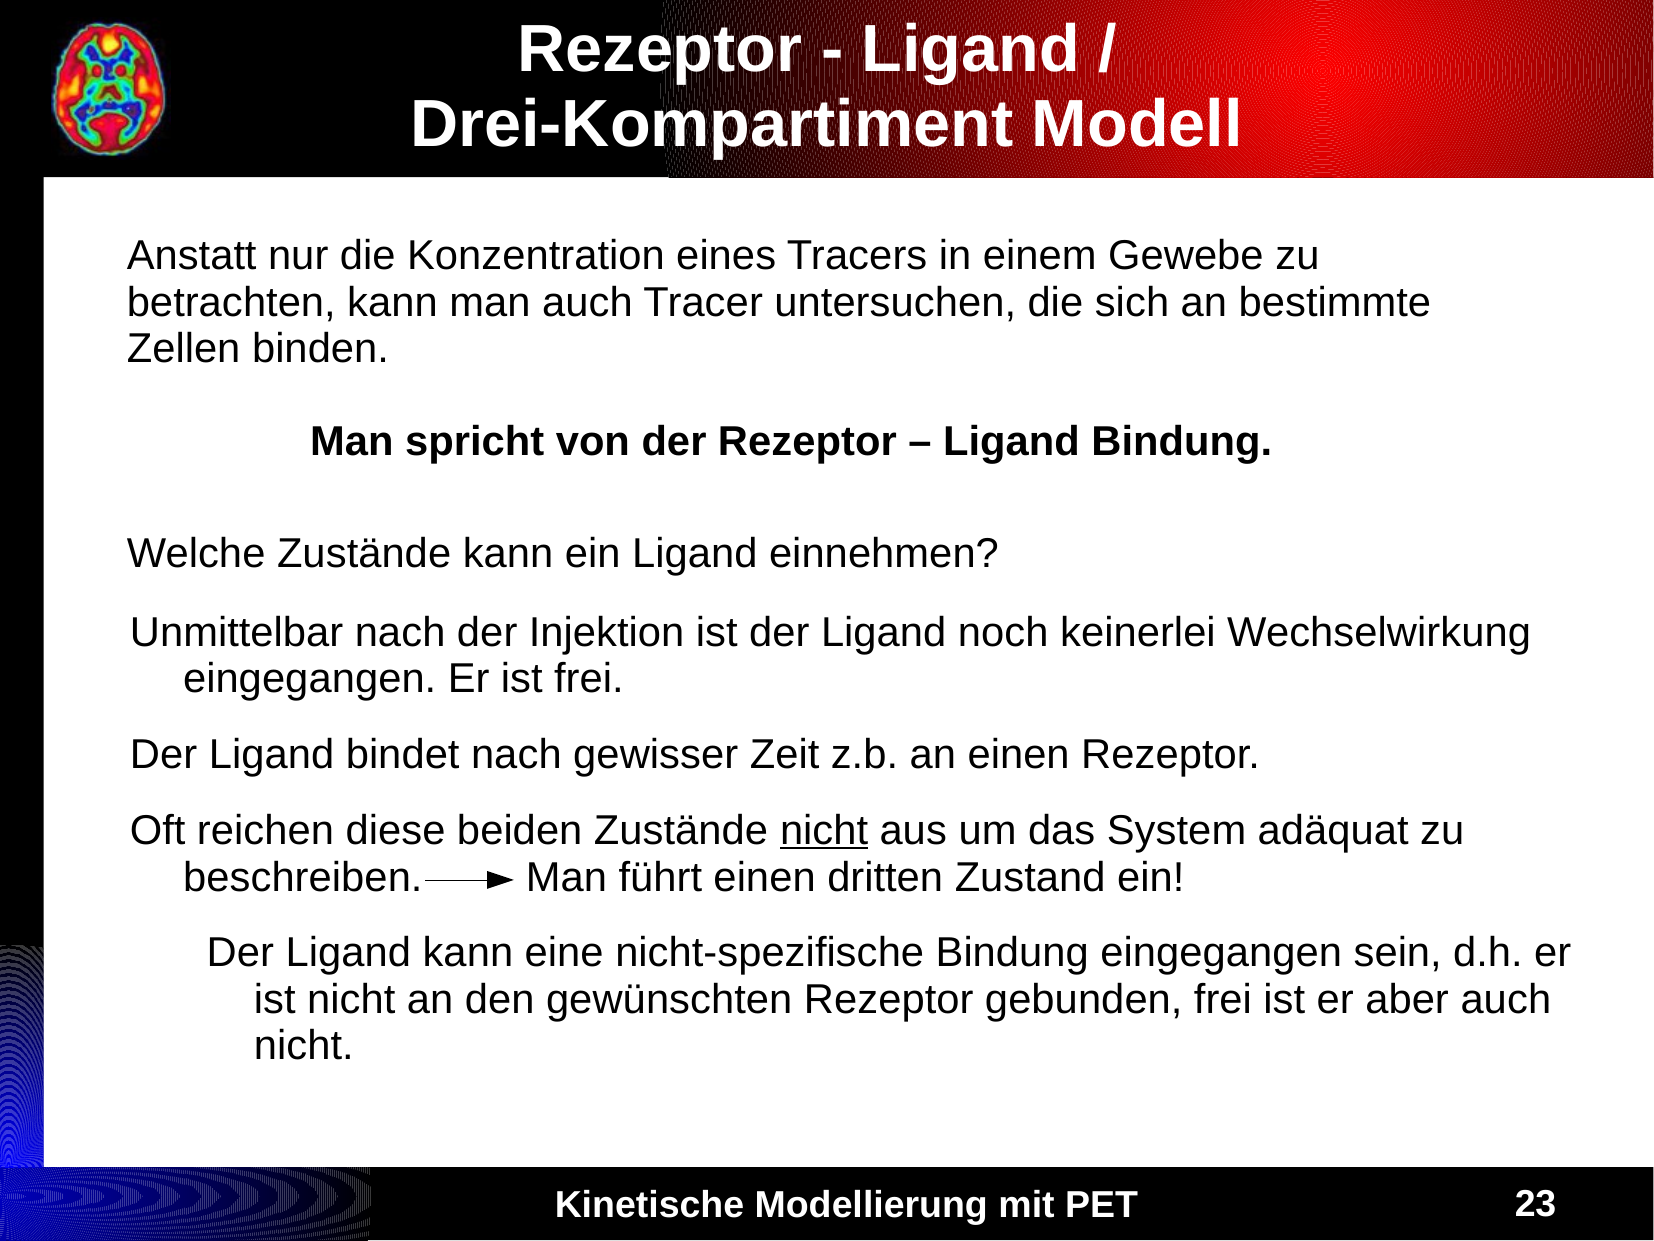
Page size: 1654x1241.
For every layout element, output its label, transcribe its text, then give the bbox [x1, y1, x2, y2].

text_box Anstatt nur die Konzentration eines Tracers in einem Gewebe zu betrachten, kann man auch Tracer untersuchen, die sich an bestimmte Zellen binden. Man spricht von der Rezeptor – Ligand Bindung. [112, 224, 1471, 474]
text_box Welche Zustände kann ein Ligand einnehmen? [112, 521, 1063, 584]
text_box 55 [1422, 1175, 1649, 1234]
title Rezeptor - Ligand / Drei-Kompartiment Modell [169, 10, 1484, 161]
list Unmittelbar nach der Injektion ist der Ligand noch keinerlei Wechselwirkung eingegangen. Er ist frei. Der Ligand bindet nach gewisser Zeit z.b. an einen Rezeptor. Oft reichen diese beiden Zustände nicht aus um das System adäquat zu beschreiben. Man führt einen dritten Zustand ein! Der Ligand kann eine nicht-spezifische Bindung eingegangen sein, d.h. er ist nicht an den gewünschten Rezeptor gebunden, frei ist er aber auch nicht. [112, 608, 1601, 1099]
picture [51, 17, 169, 160]
text_box Kinetische Modellierung mit PET [512, 1176, 1182, 1235]
text_box [0, 0, 1654, 1241]
